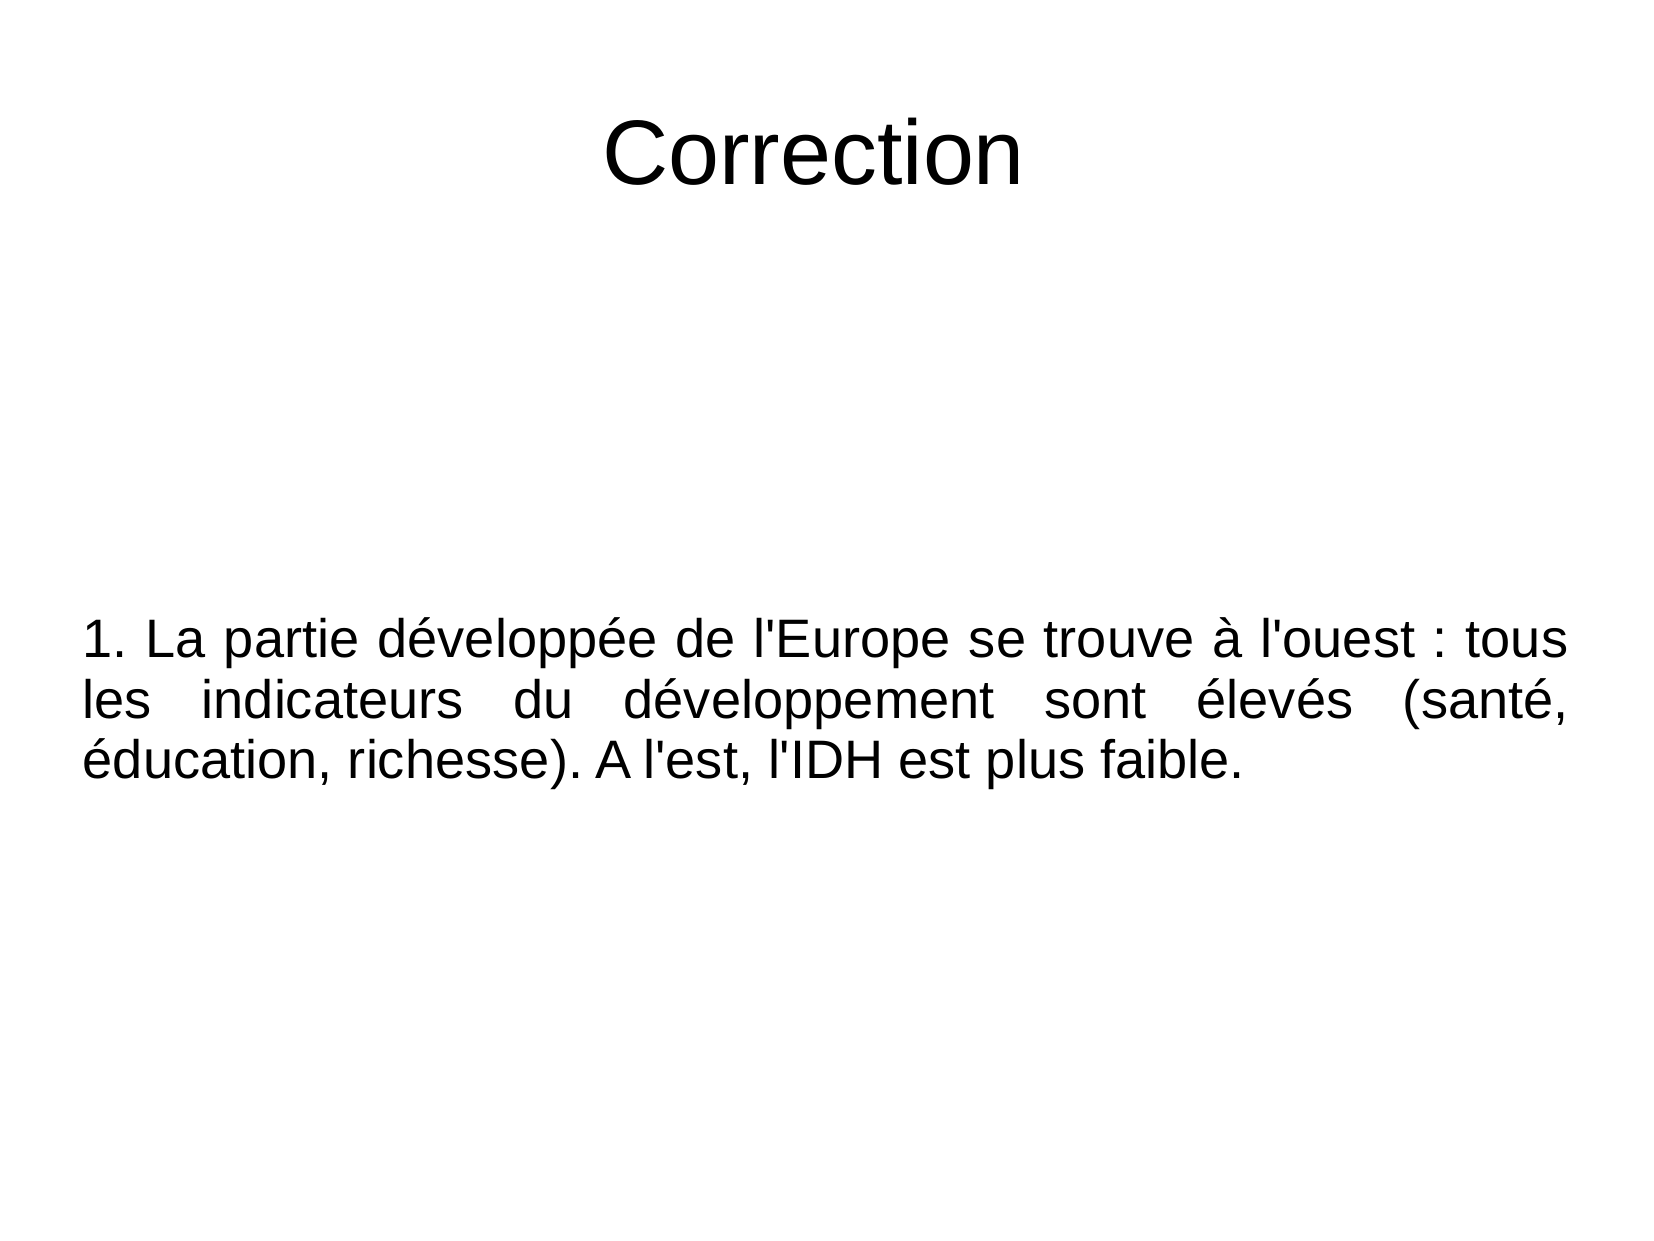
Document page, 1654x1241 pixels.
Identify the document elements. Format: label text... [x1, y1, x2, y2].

title Correction [82, 56, 1571, 250]
subtitle 1. La partie développée de l'Europe se trouve à l'ouest : tous les indicateurs du développement sont élevés (santé, éducation, richesse). A l'est, l'IDH est plus faible. [82, 297, 1571, 1102]
